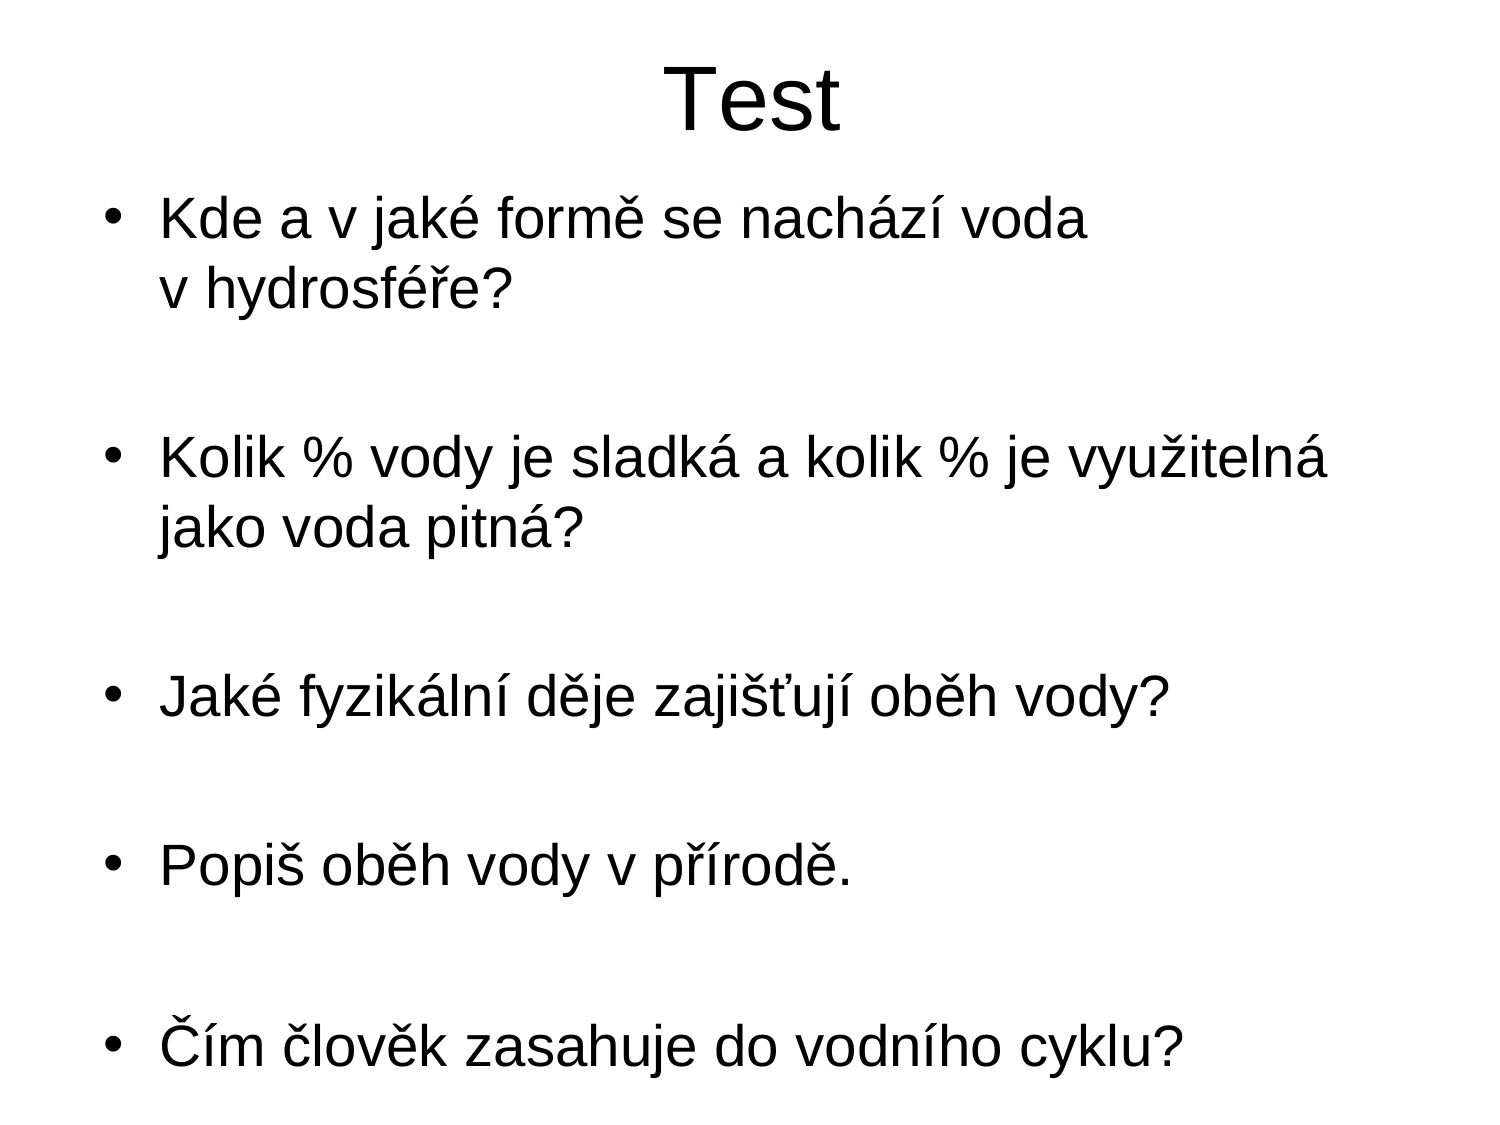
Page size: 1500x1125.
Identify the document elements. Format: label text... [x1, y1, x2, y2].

list Kde a v jaké formě se nachází voda v hydrosféře? Kolik % vody je sladká a kolik % je využitelná jako voda pitná? Jaké fyzikální děje zajišťují oběh vody? Popiš oběh vody v přírodě. Čím člověk zasahuje do vodního cyklu? [88, 172, 1439, 1125]
title Test [76, 0, 1427, 188]
